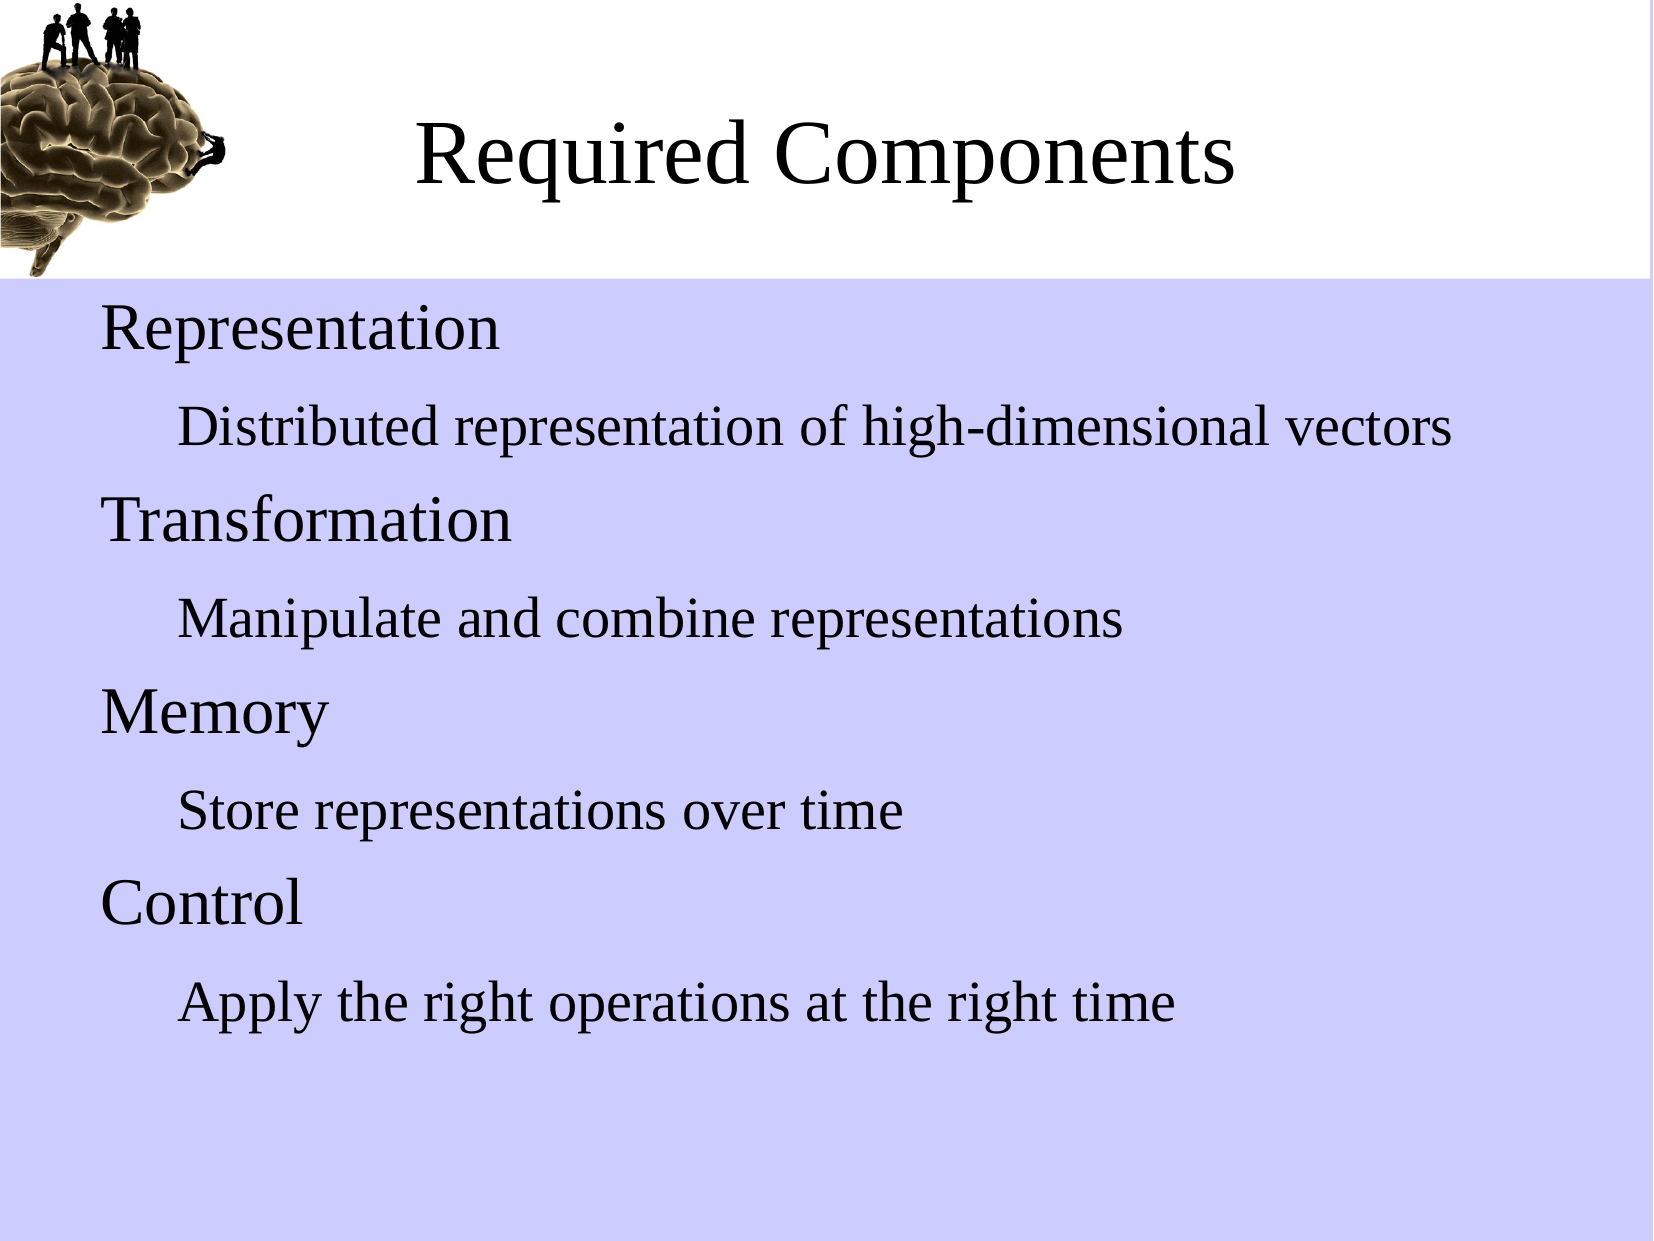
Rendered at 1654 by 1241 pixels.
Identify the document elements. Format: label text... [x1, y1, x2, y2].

picture [0, 0, 226, 278]
list Representation Distributed representation of high-dimensional vectors Transformation Manipulate and combine representations Memory Store representations over time Control Apply the right operations at the right time [82, 290, 1571, 1095]
title Required Components [82, 56, 1571, 250]
